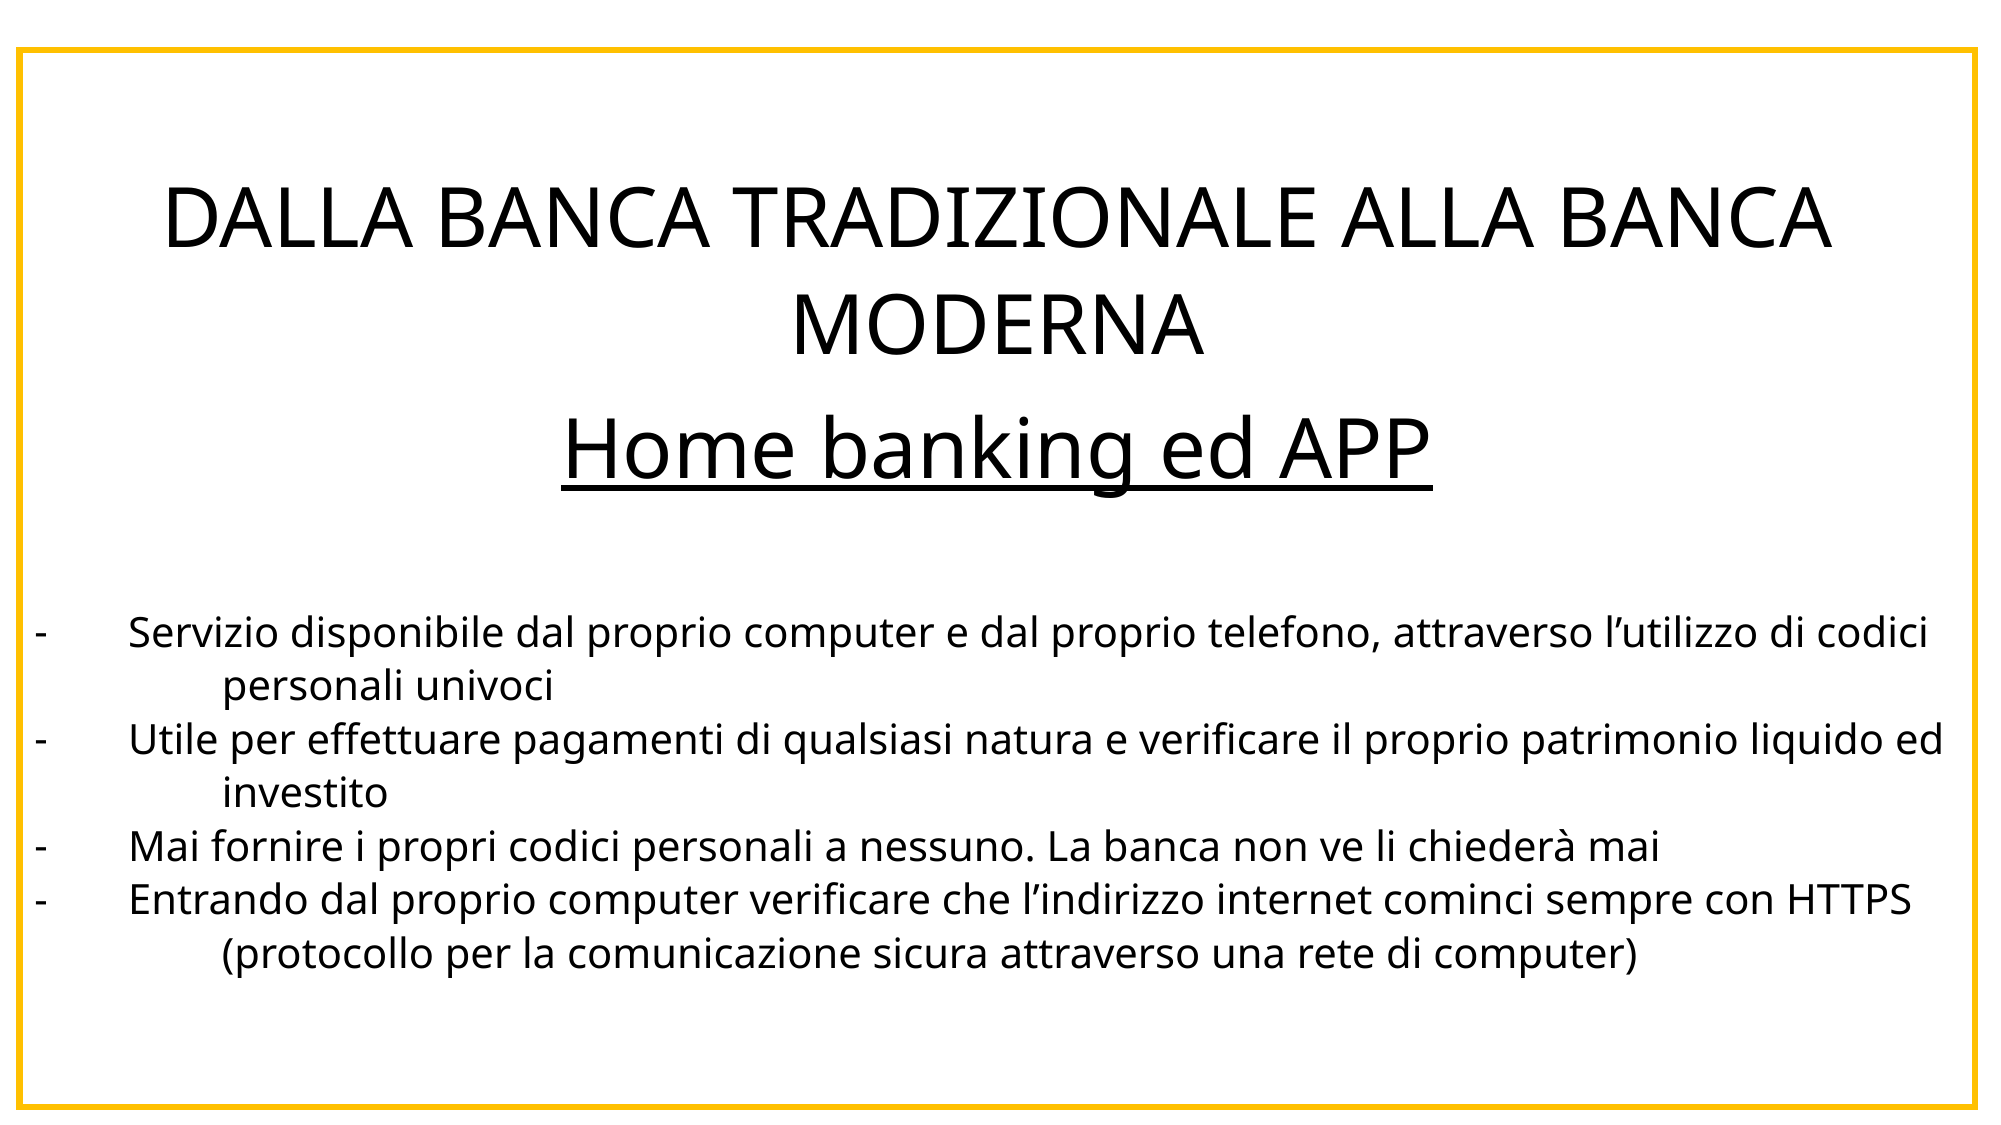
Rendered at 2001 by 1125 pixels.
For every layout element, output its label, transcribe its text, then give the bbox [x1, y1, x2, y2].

text_box DALLA BANCA TRADIZIONALE ALLA BANCA MODERNA Home banking ed APP Servizio disponibile dal proprio computer e dal proprio telefono, attraverso l’utilizzo di codici personali univoci Utile per effettuare pagamenti di qualsiasi natura e verificare il proprio patrimonio liquido ed investito Mai fornire i propri codici personali a nessuno. La banca non ve li chiederà mai Entrando dal proprio computer verificare che l’indirizzo internet cominci sempre con HTTPS (protocollo per la comunicazione sicura attraverso una rete di computer) [19, 50, 1976, 1107]
